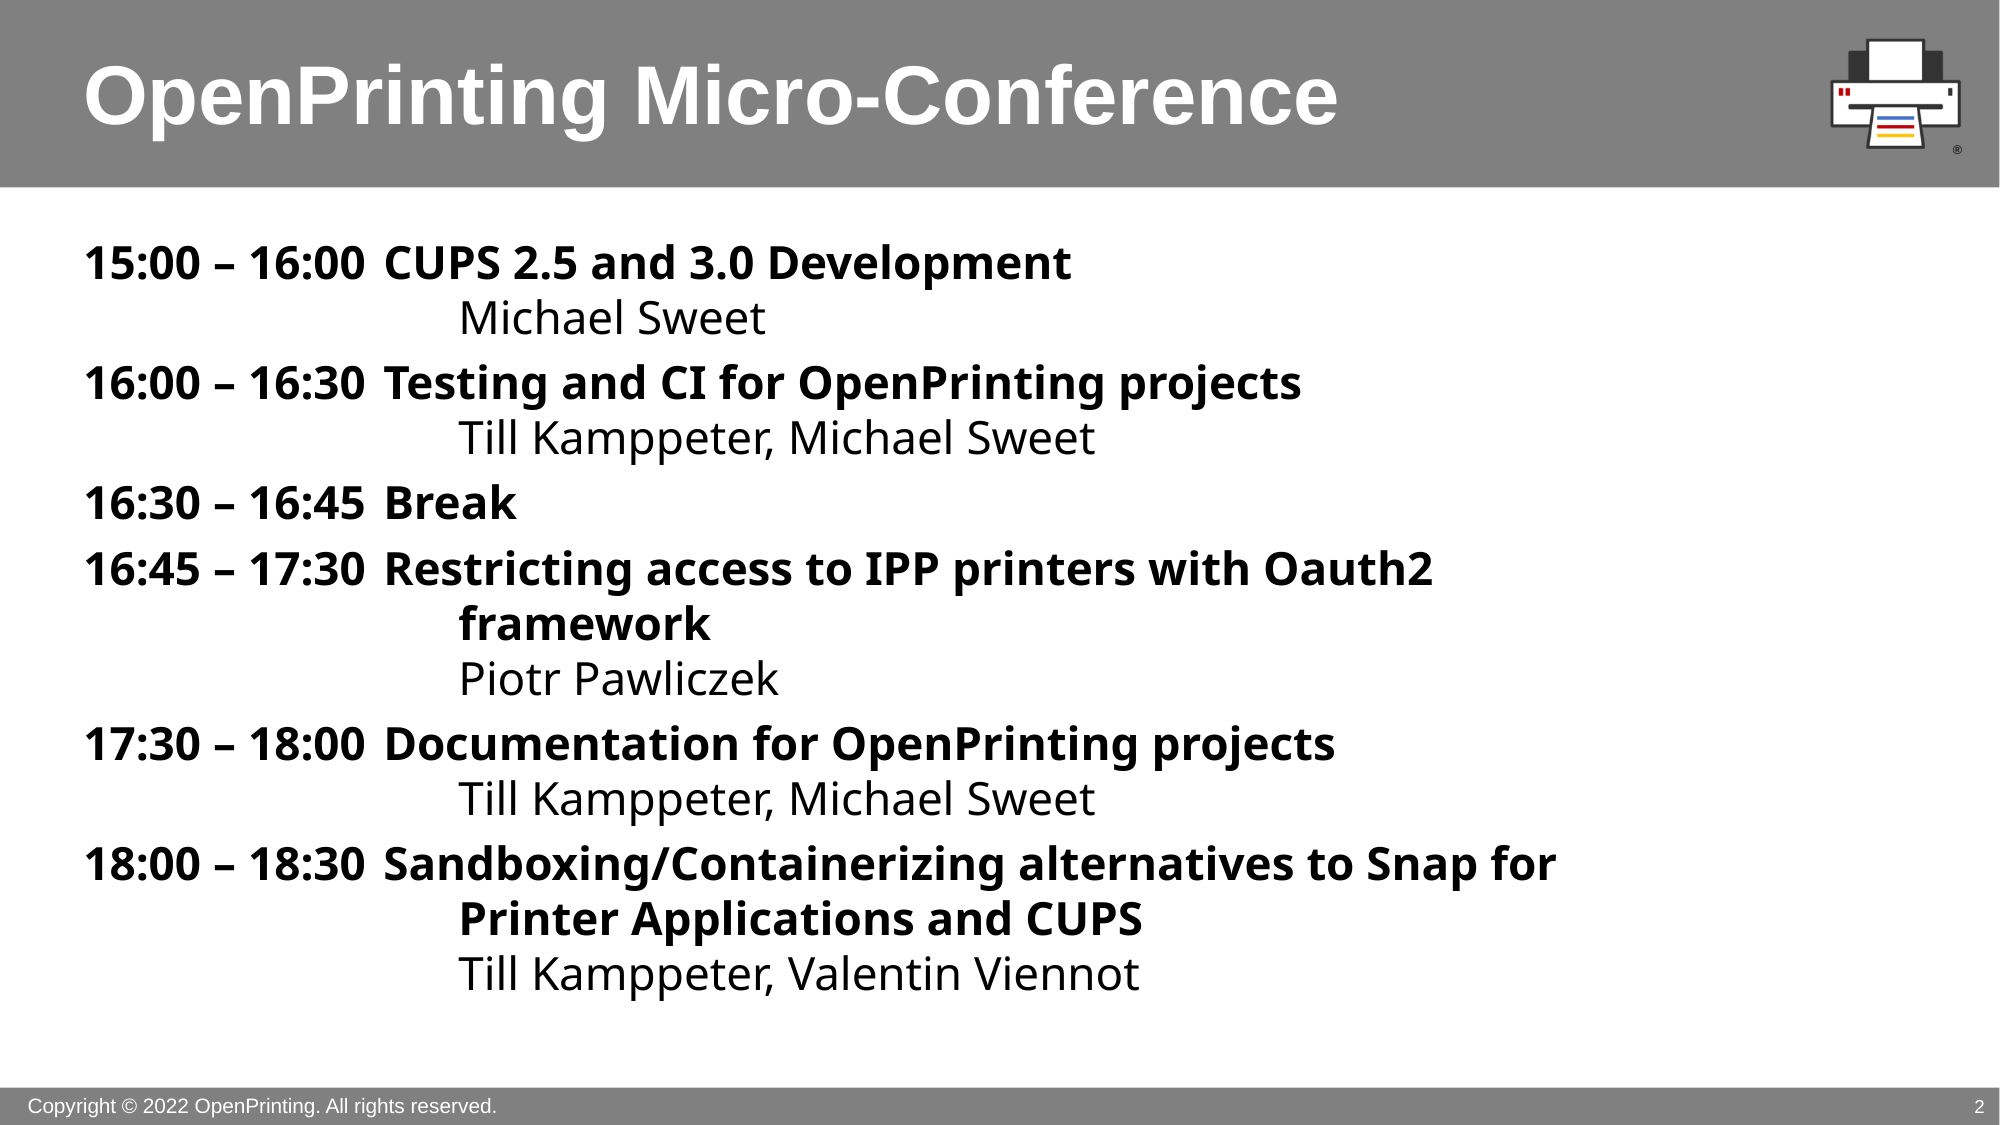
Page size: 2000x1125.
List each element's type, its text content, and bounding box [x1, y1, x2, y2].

title OpenPrinting Micro-Conference [75, 7, 1786, 175]
list 15:00 – 16:00 CUPS 2.5 and 3.0 Development Michael Sweet 16:00 – 16:30 Testing and CI for OpenPrinting projects Till Kamppeter, Michael Sweet 16:30 – 16:45 Break 16:45 – 17:30 Restricting access to IPP printers with Oauth2 framework Piotr Pawliczek 17:30 – 18:00 Documentation for OpenPrinting projects Till Kamppeter, Michael Sweet 18:00 – 18:30 Sandboxing/Containerizing alternatives to Snap for Printer Applications and CUPS Till Kamppeter, Valentin Viennot [75, 224, 1936, 1067]
picture [1825, 33, 1966, 154]
